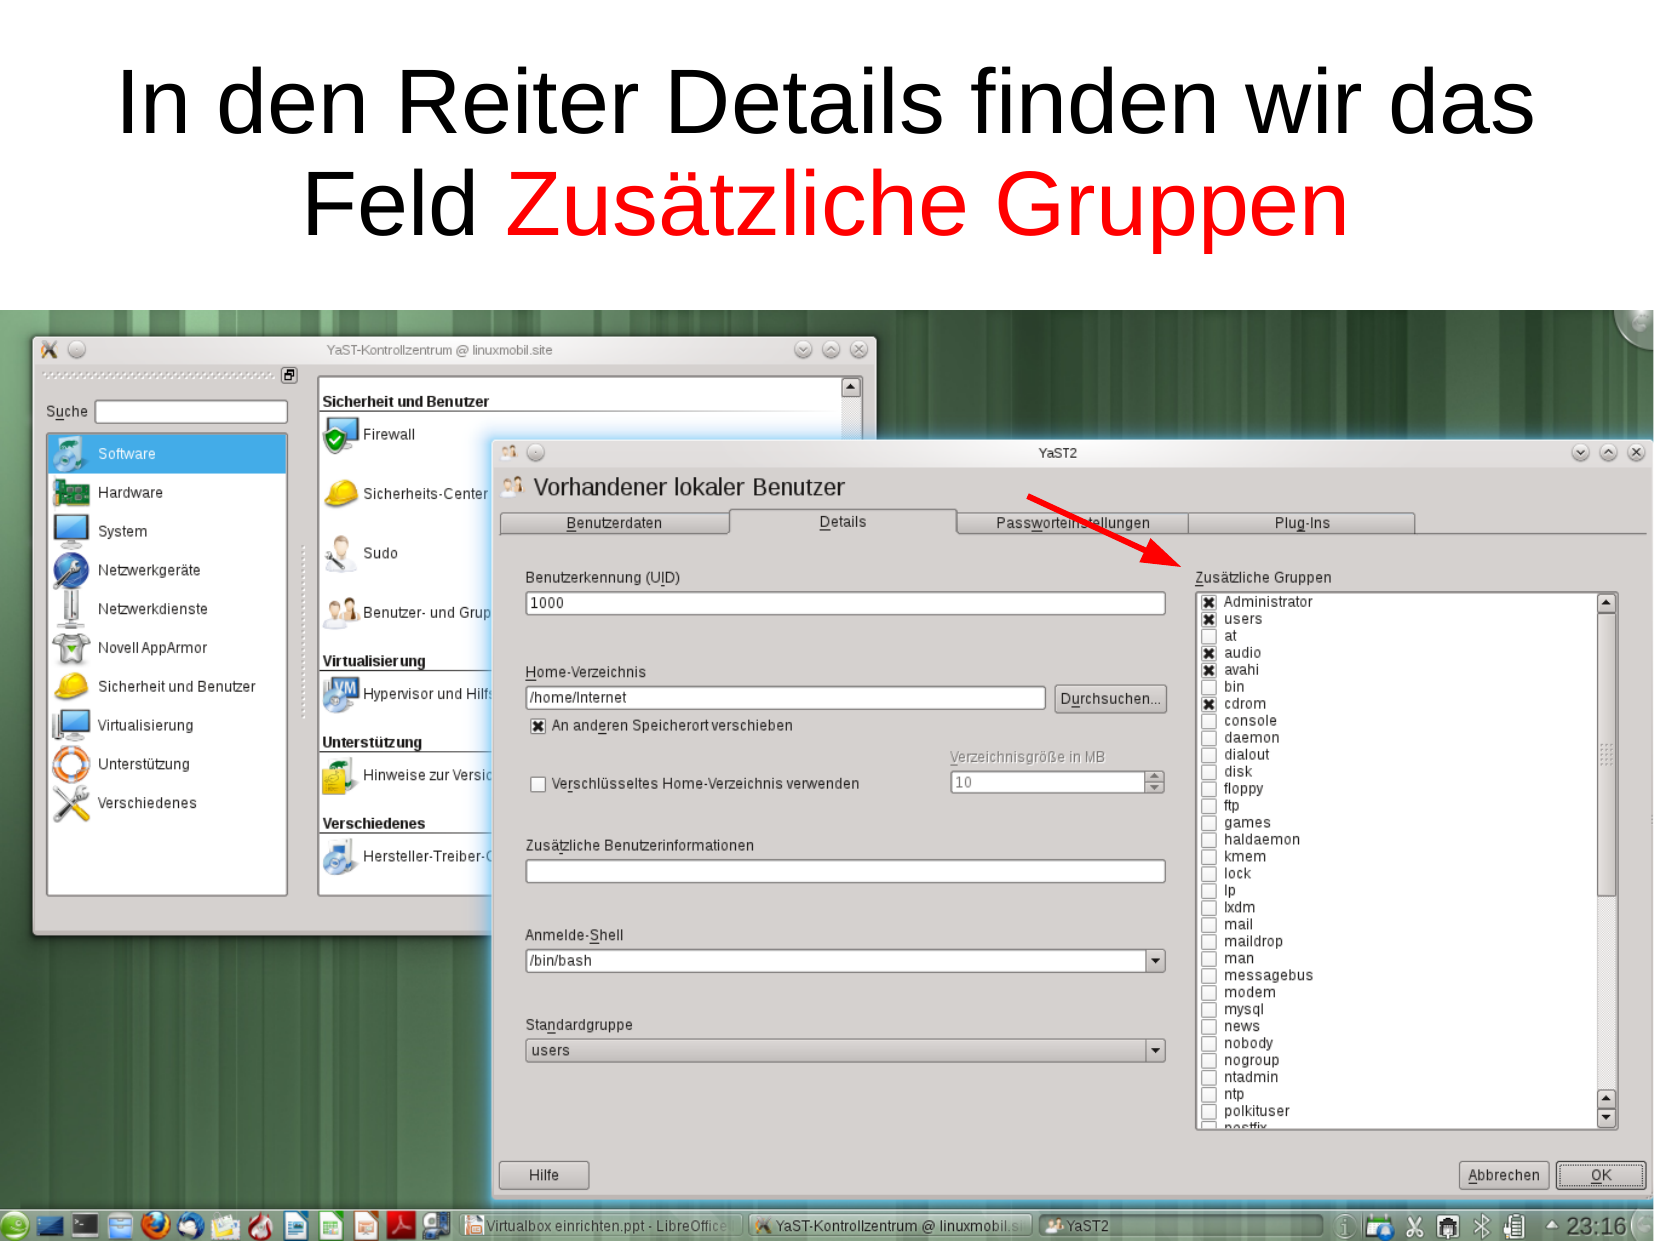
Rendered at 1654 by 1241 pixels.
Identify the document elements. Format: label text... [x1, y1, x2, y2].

title In den Reiter Details finden wir das Feld Zusätzliche Gruppen [82, 49, 1571, 257]
picture [0, 310, 1654, 1241]
